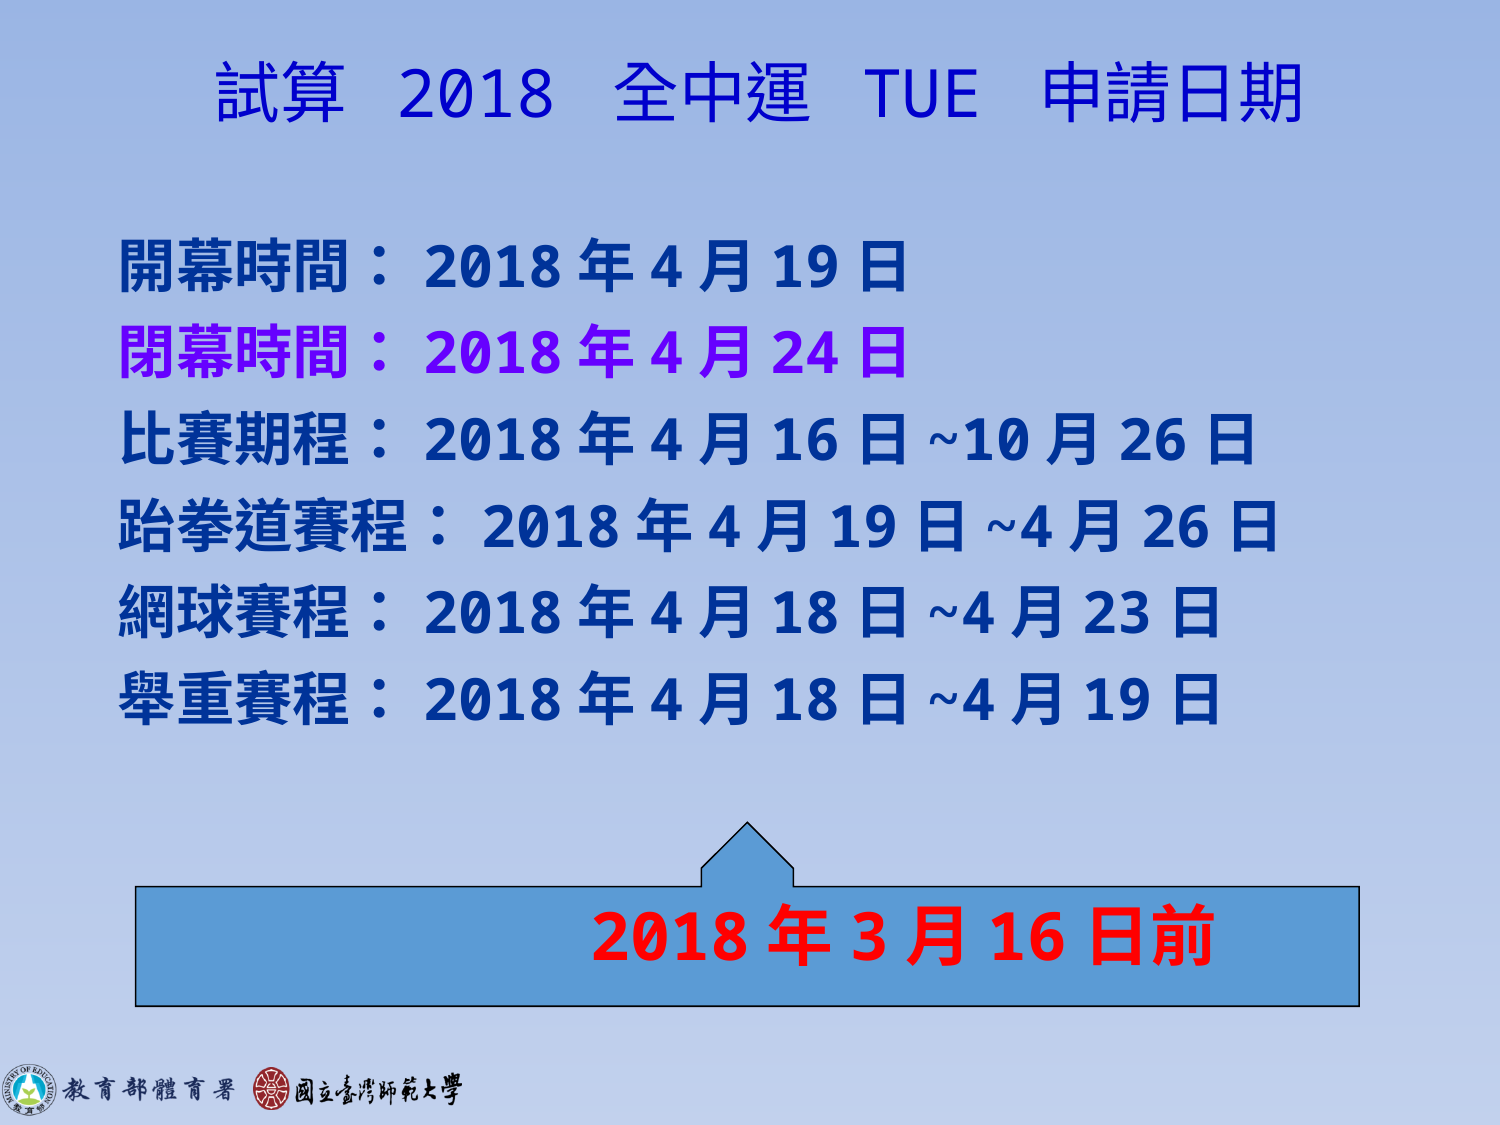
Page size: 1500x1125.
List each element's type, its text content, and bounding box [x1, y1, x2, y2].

text_box 2018年3月16日前 [135, 822, 1360, 1007]
subtitle 開幕時間：2018年4月19日 閉幕時間：2018年4月24日 比賽期程：2018年4月16日~10月26日 跆拳道賽程：2018年4月19日~4月26日 網球賽程：2018年4月18日~4月23日 舉重賽程：2018年4月18日~4月19日 [102, 221, 1450, 1125]
text_box 試算 2018 全中運 TUE 申請日期 [138, 42, 1414, 138]
